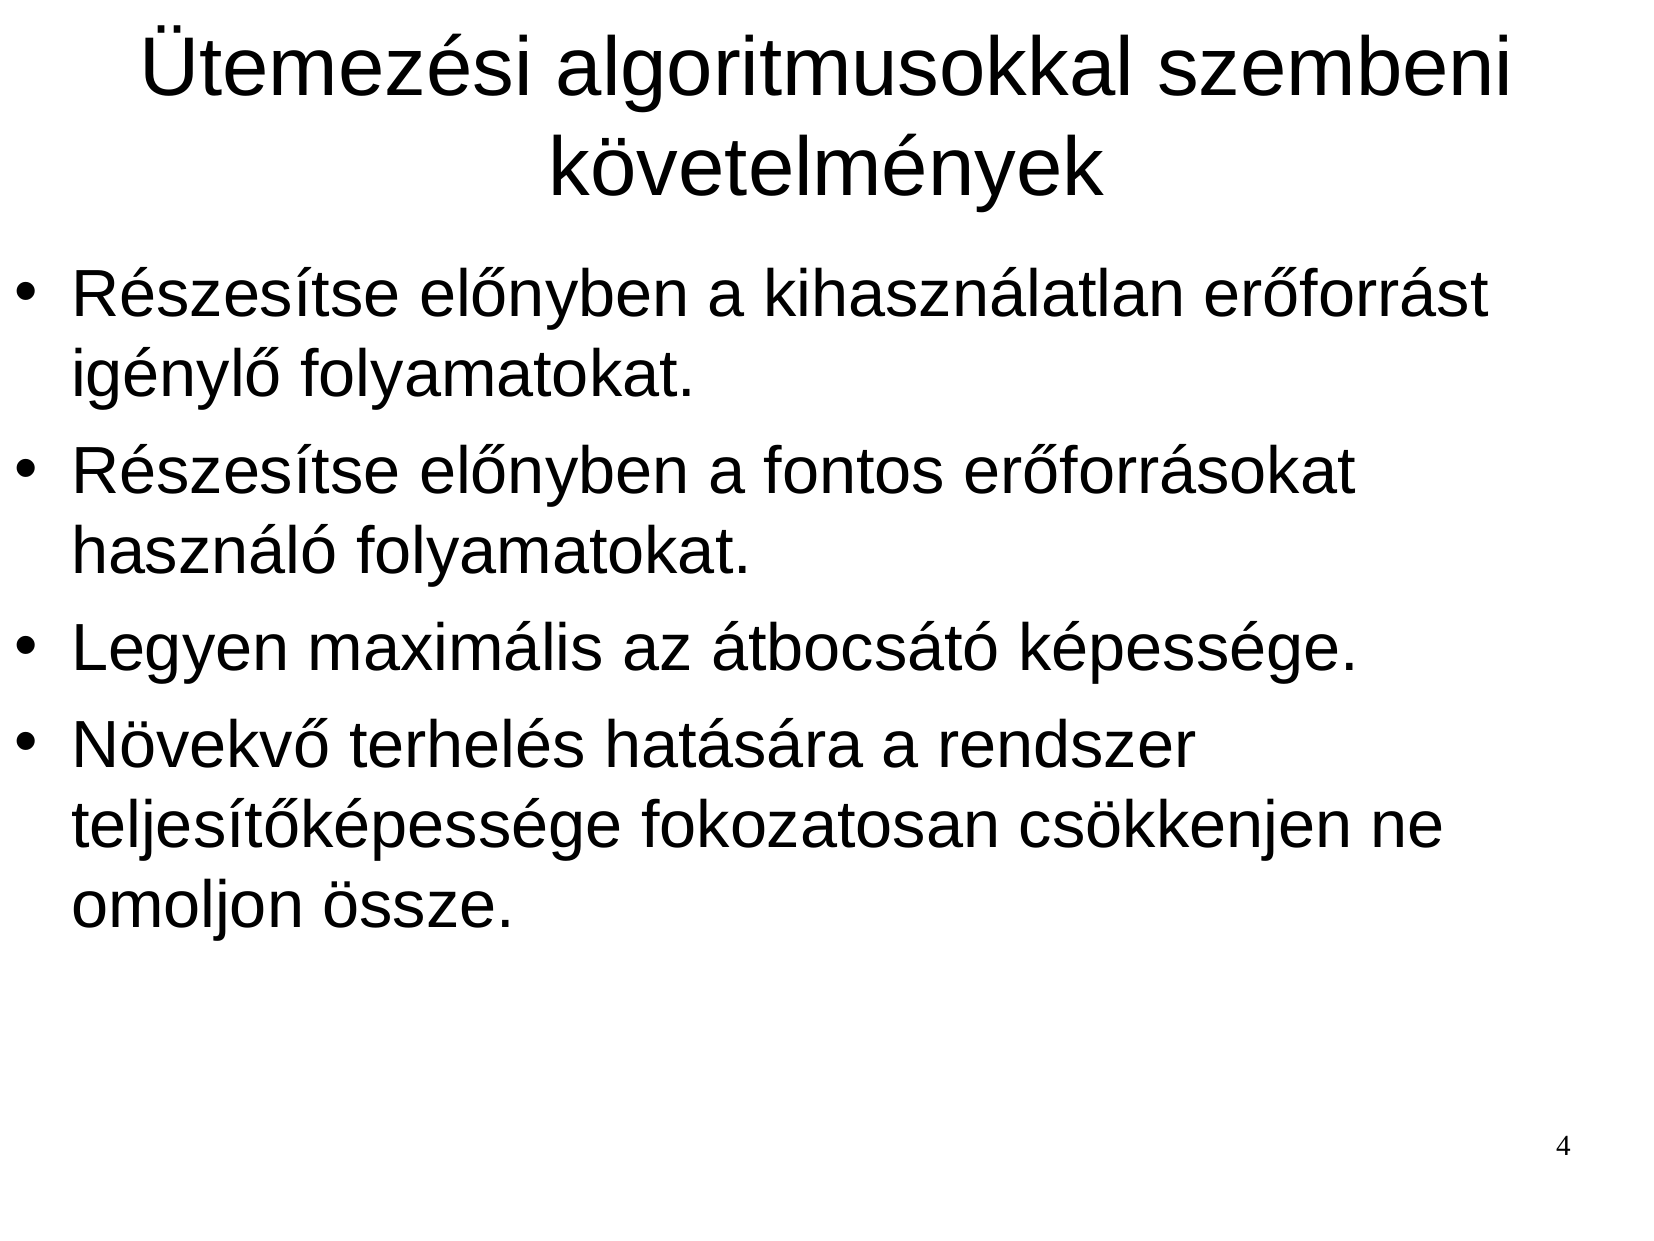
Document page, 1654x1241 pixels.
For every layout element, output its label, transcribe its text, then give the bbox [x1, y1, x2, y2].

list Részesítse előnyben a kihasználatlan erőforrást igénylő folyamatokat. Részesítse előnyben a fontos erőforrásokat használó folyamatokat. Legyen maximális az átbocsátó képessége. Növekvő terhelés hatására a rendszer teljesítőképessége fokozatosan csökkenjen ne omoljon össze. [0, 242, 1654, 1115]
title Ütemezési algoritmusokkal szembeni követelmények [19, 20, 1634, 204]
